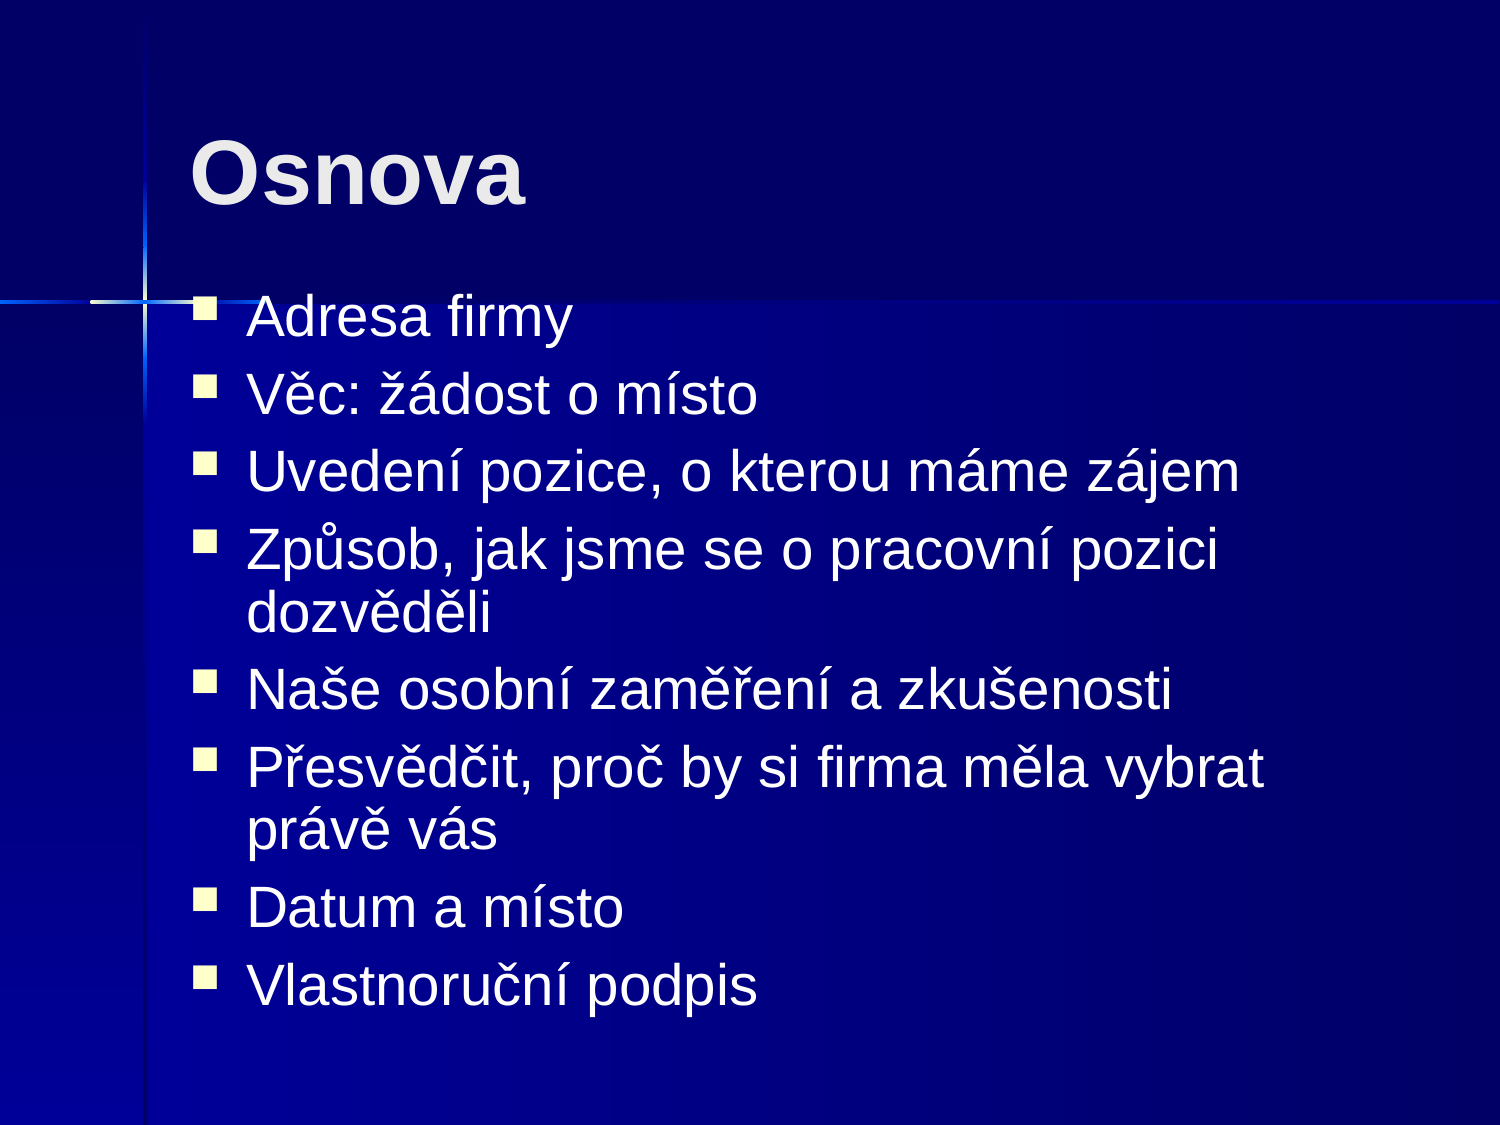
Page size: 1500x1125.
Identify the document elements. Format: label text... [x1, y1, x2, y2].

title Osnova [174, 49, 1413, 278]
list Adresa firmy Věc: žádost o místo Uvedení pozice, o kterou máme zájem Způsob, jak jsme se o pracovní pozici dozvěděli Naše osobní zaměření a zkušenosti Přesvědčit, proč by si firma měla vybrat právě vás Datum a místo Vlastnoruční podpis [174, 278, 1413, 1083]
